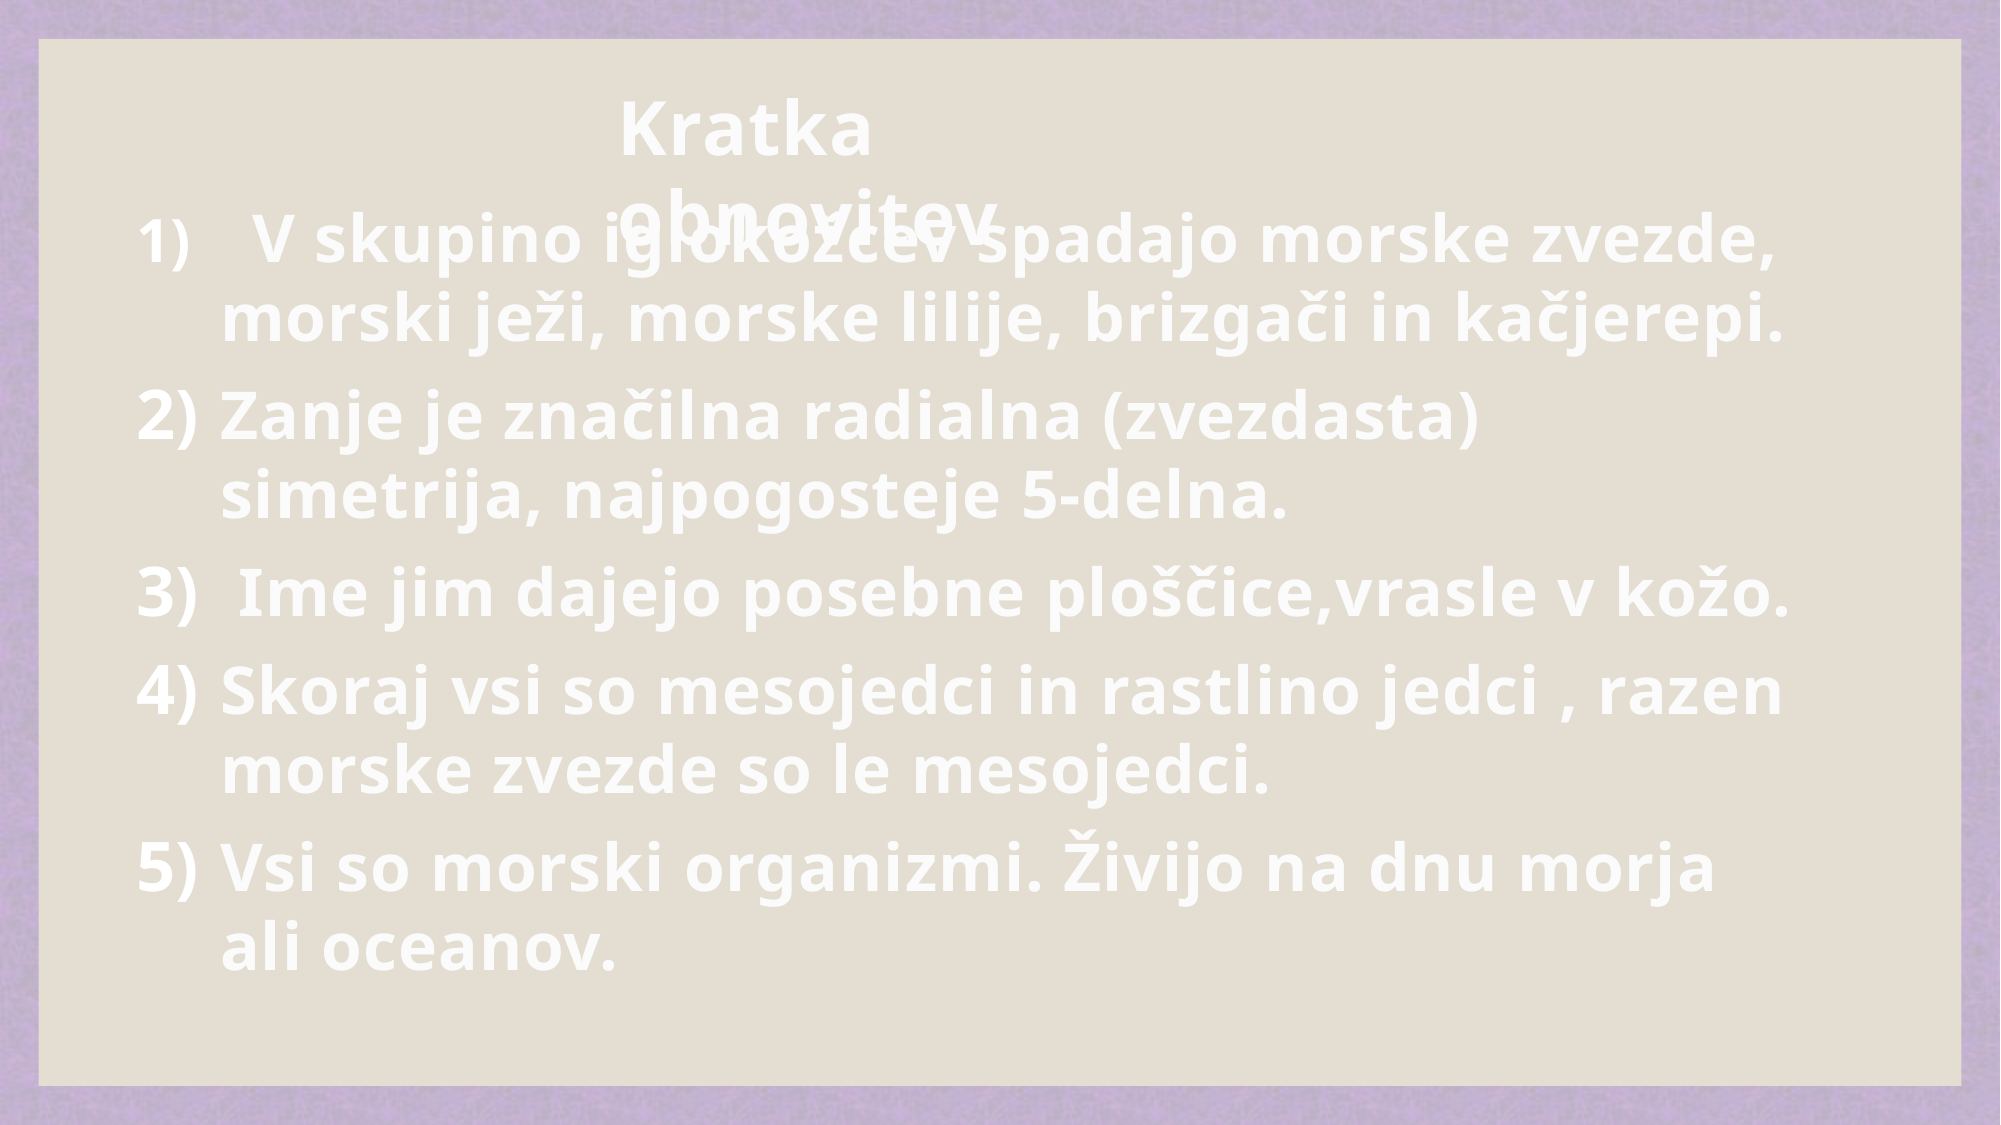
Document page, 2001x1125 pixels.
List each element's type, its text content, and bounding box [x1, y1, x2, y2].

list V skupino iglokožcev spadajo morske zvezde, morski ježi, morske lilije, brizgači in kačjerepi. Zanje je značilna radialna (zvezdasta) simetrija, najpogosteje 5-delna. Ime jim dajejo posebne ploščice,vrasle v kožo. Skoraj vsi so mesojedci in rastlino jedci , razen morske zvezde so le mesojedci. Vsi so morski organizmi. Živijo na dnu morja ali oceanov. [121, 189, 1825, 1065]
text_box Kratka obnovitev [603, 73, 1277, 269]
